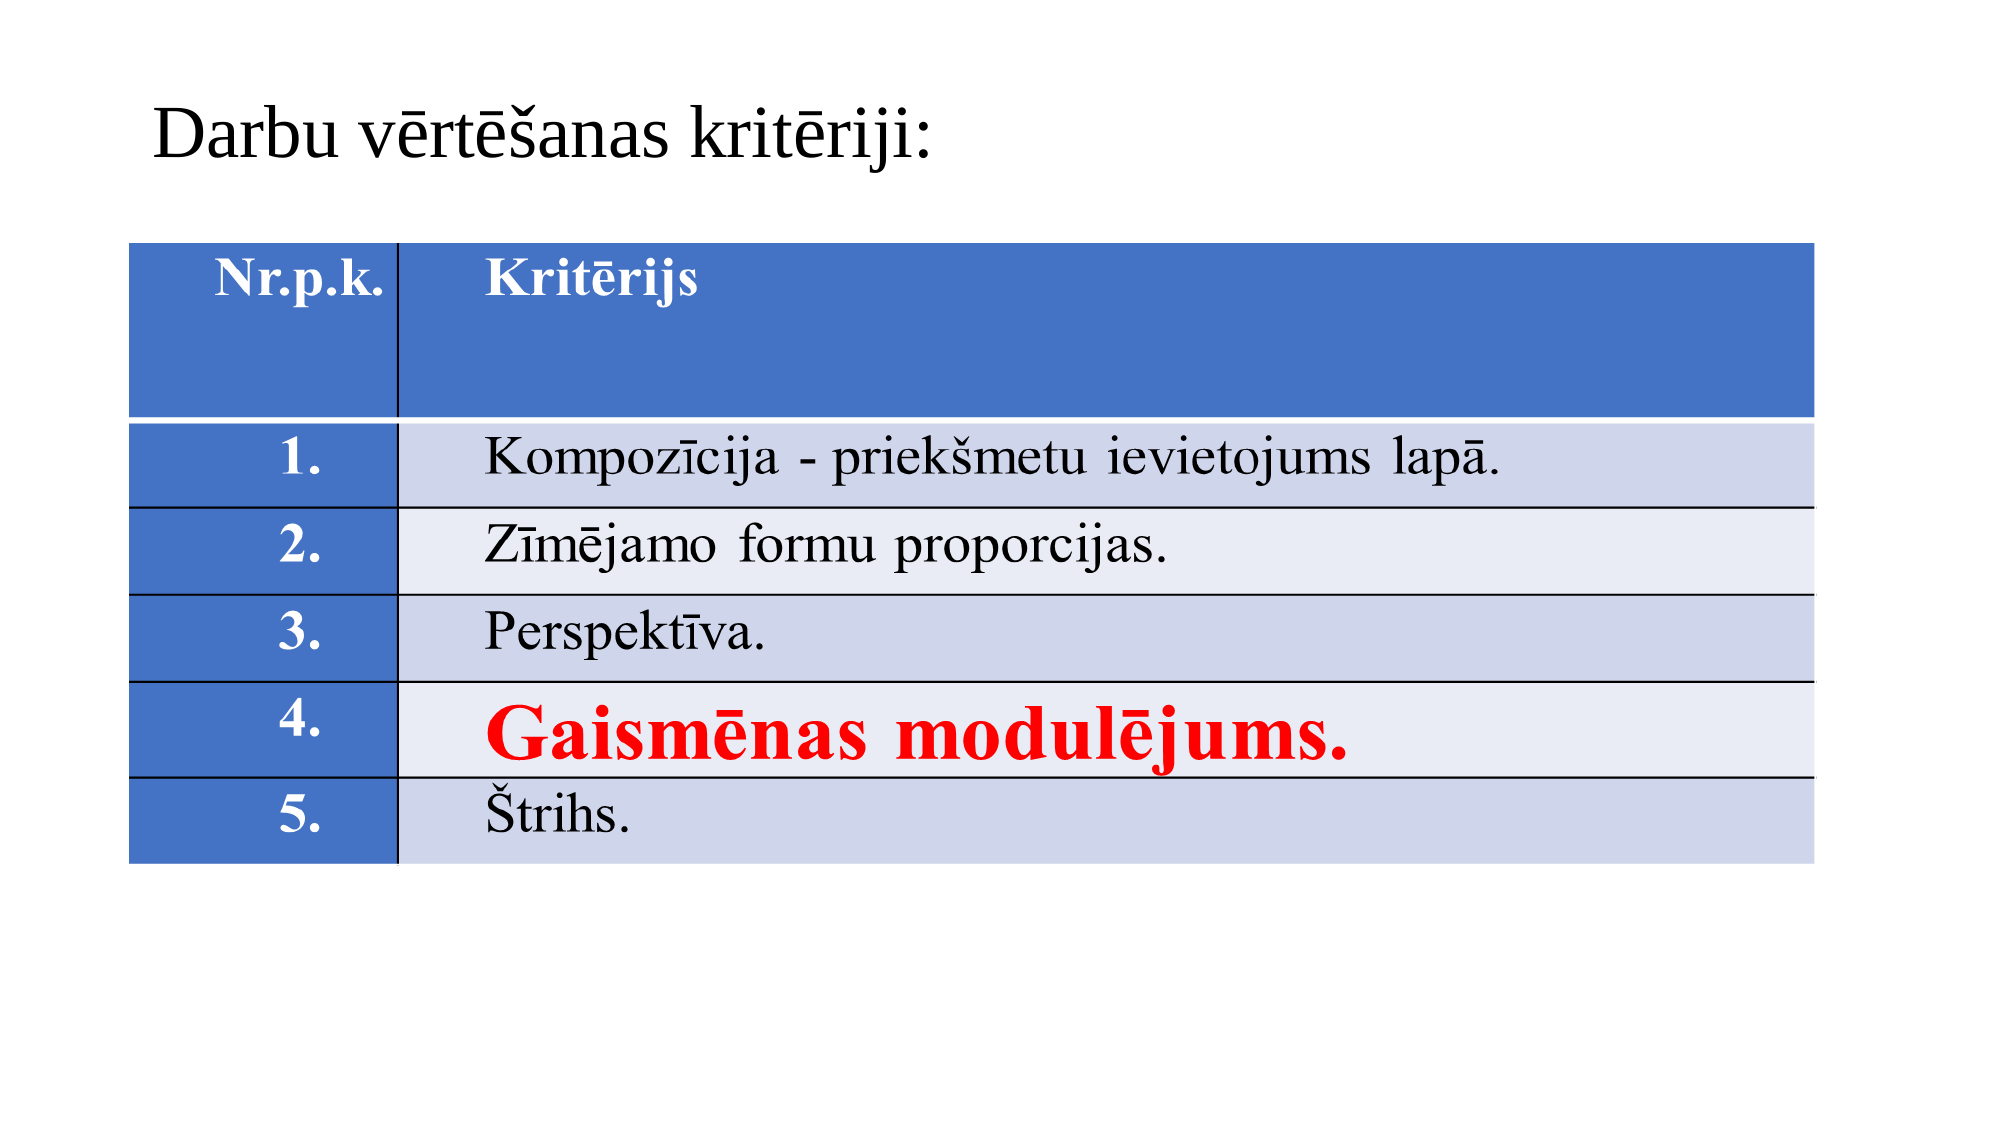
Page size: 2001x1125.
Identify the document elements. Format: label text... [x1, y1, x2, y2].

picture [127, 225, 1818, 877]
title Darbu vērtēšanas kritēriji: [137, 59, 1863, 208]
